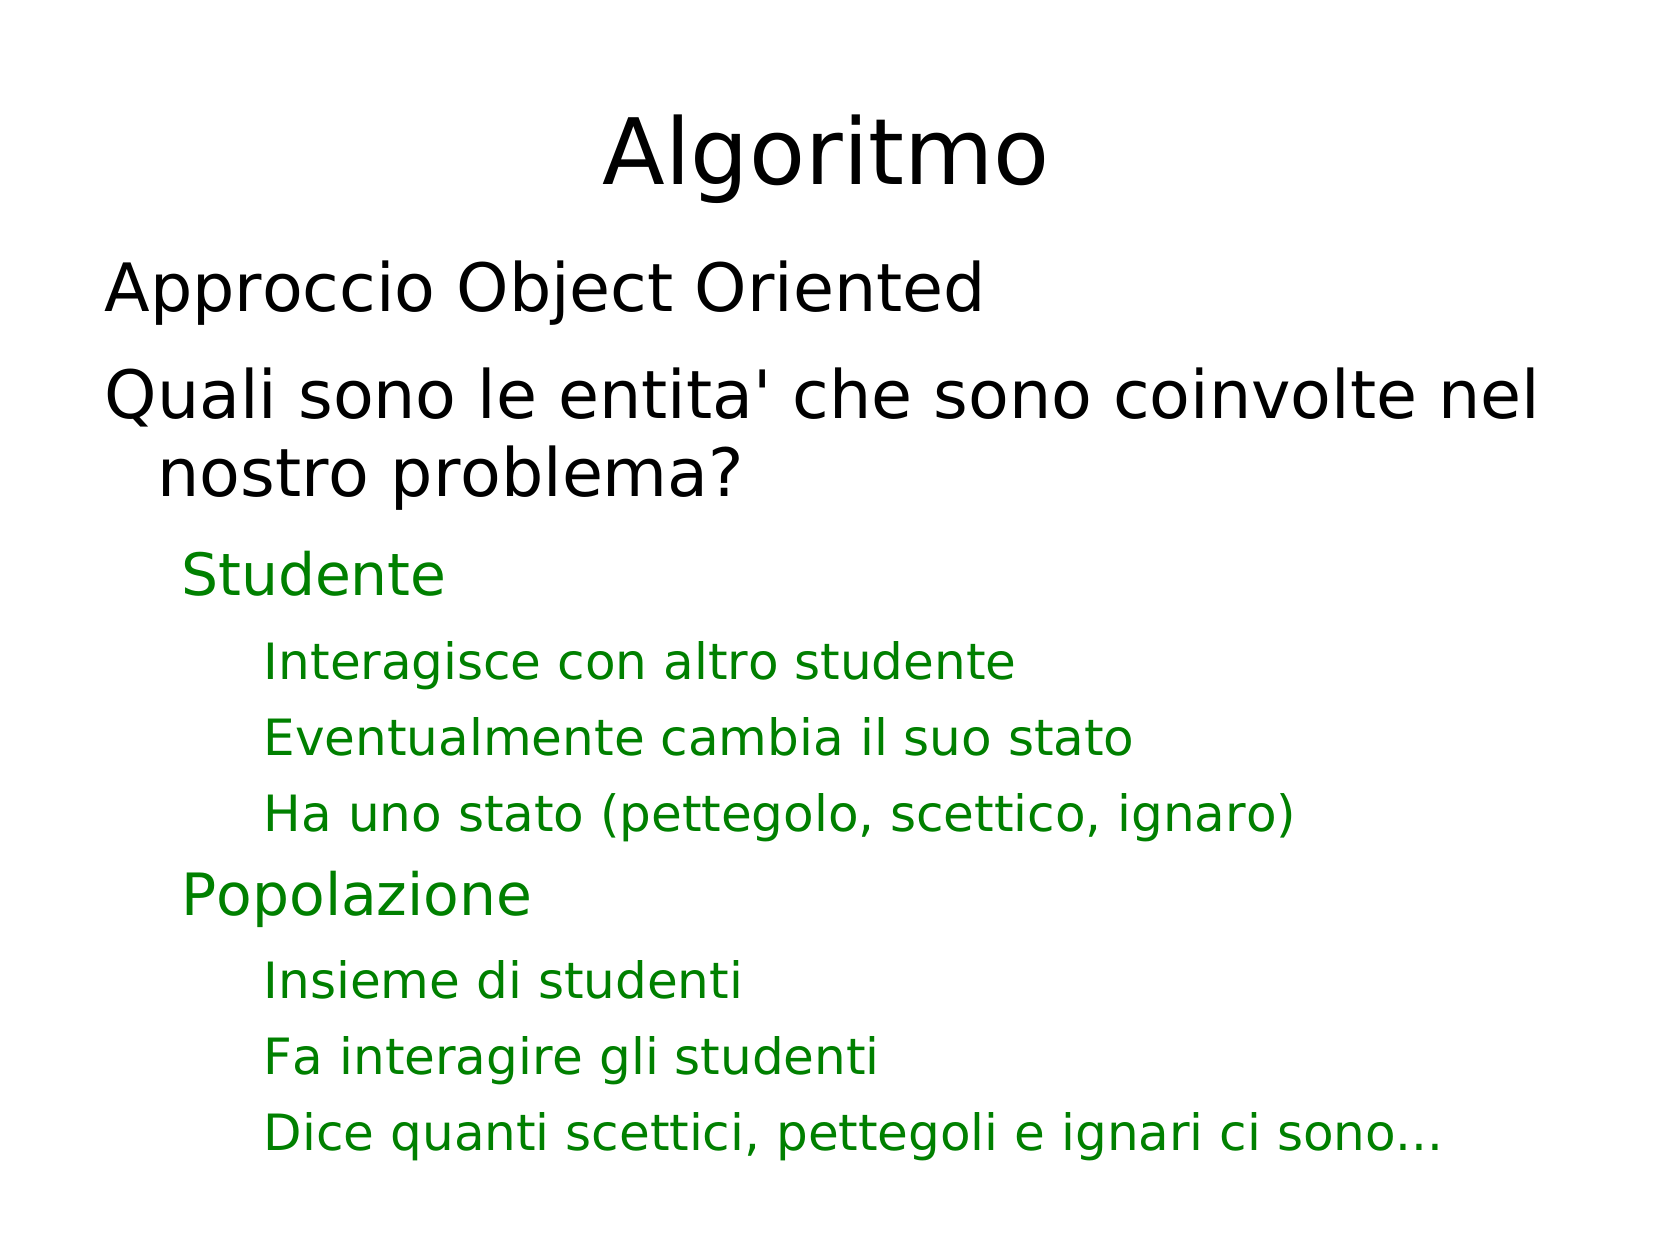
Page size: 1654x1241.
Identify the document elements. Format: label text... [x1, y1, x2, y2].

list Approccio Object Oriented Quali sono le entita' che sono coinvolte nel nostro problema? Studente Interagisce con altro studente Eventualmente cambia il suo stato Ha uno stato (pettegolo, scettico, ignaro) Popolazione Insieme di studenti Fa interagire gli studenti Dice quanti scettici, pettegoli e ignari ci sono... [86, 249, 1576, 1163]
title Algoritmo [82, 49, 1571, 257]
